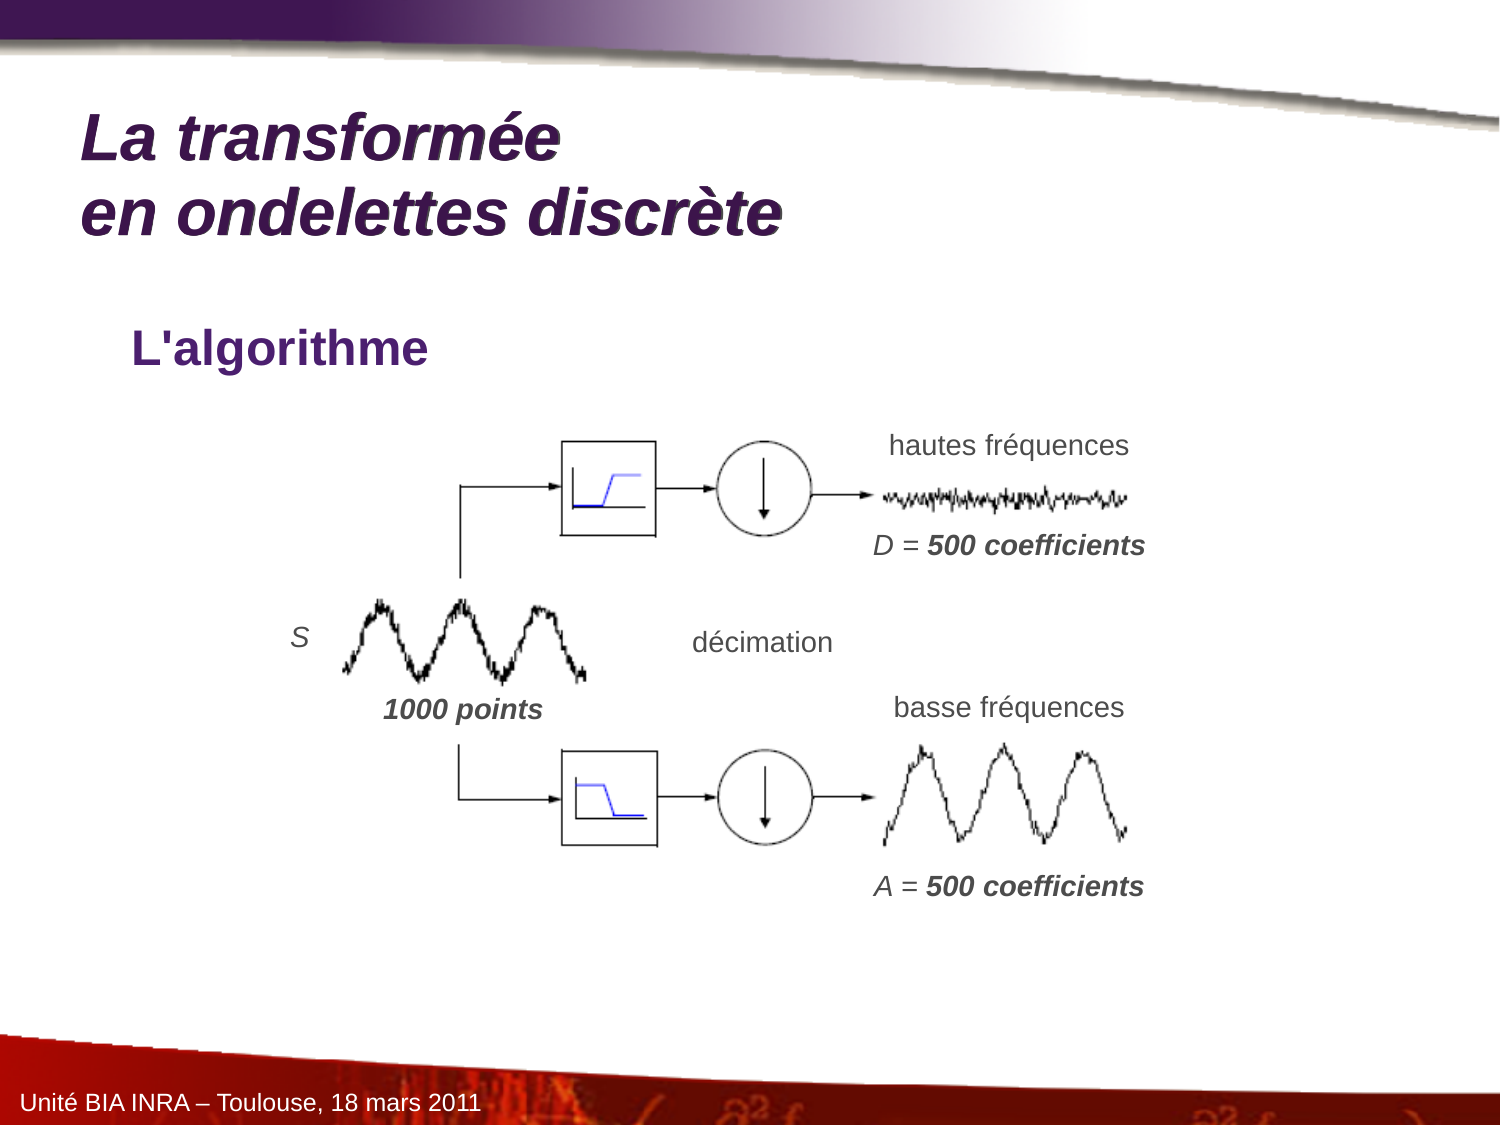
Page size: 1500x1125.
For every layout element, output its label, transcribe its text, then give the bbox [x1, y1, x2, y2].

list 1000 points [340, 693, 587, 736]
list décimation [640, 626, 886, 669]
title La transformée en ondelettes discrète [80, 100, 860, 250]
picture [0, 1022, 1500, 1125]
list D = 500 coefficients [862, 528, 1157, 571]
picture [0, 0, 1500, 154]
picture [316, 380, 1146, 926]
list hautes fréquences [886, 429, 1133, 472]
list A = 500 coefficients [868, 870, 1151, 913]
text_box S [273, 611, 326, 663]
text_box L'algorithme [116, 308, 458, 383]
list basse fréquences [886, 691, 1133, 733]
